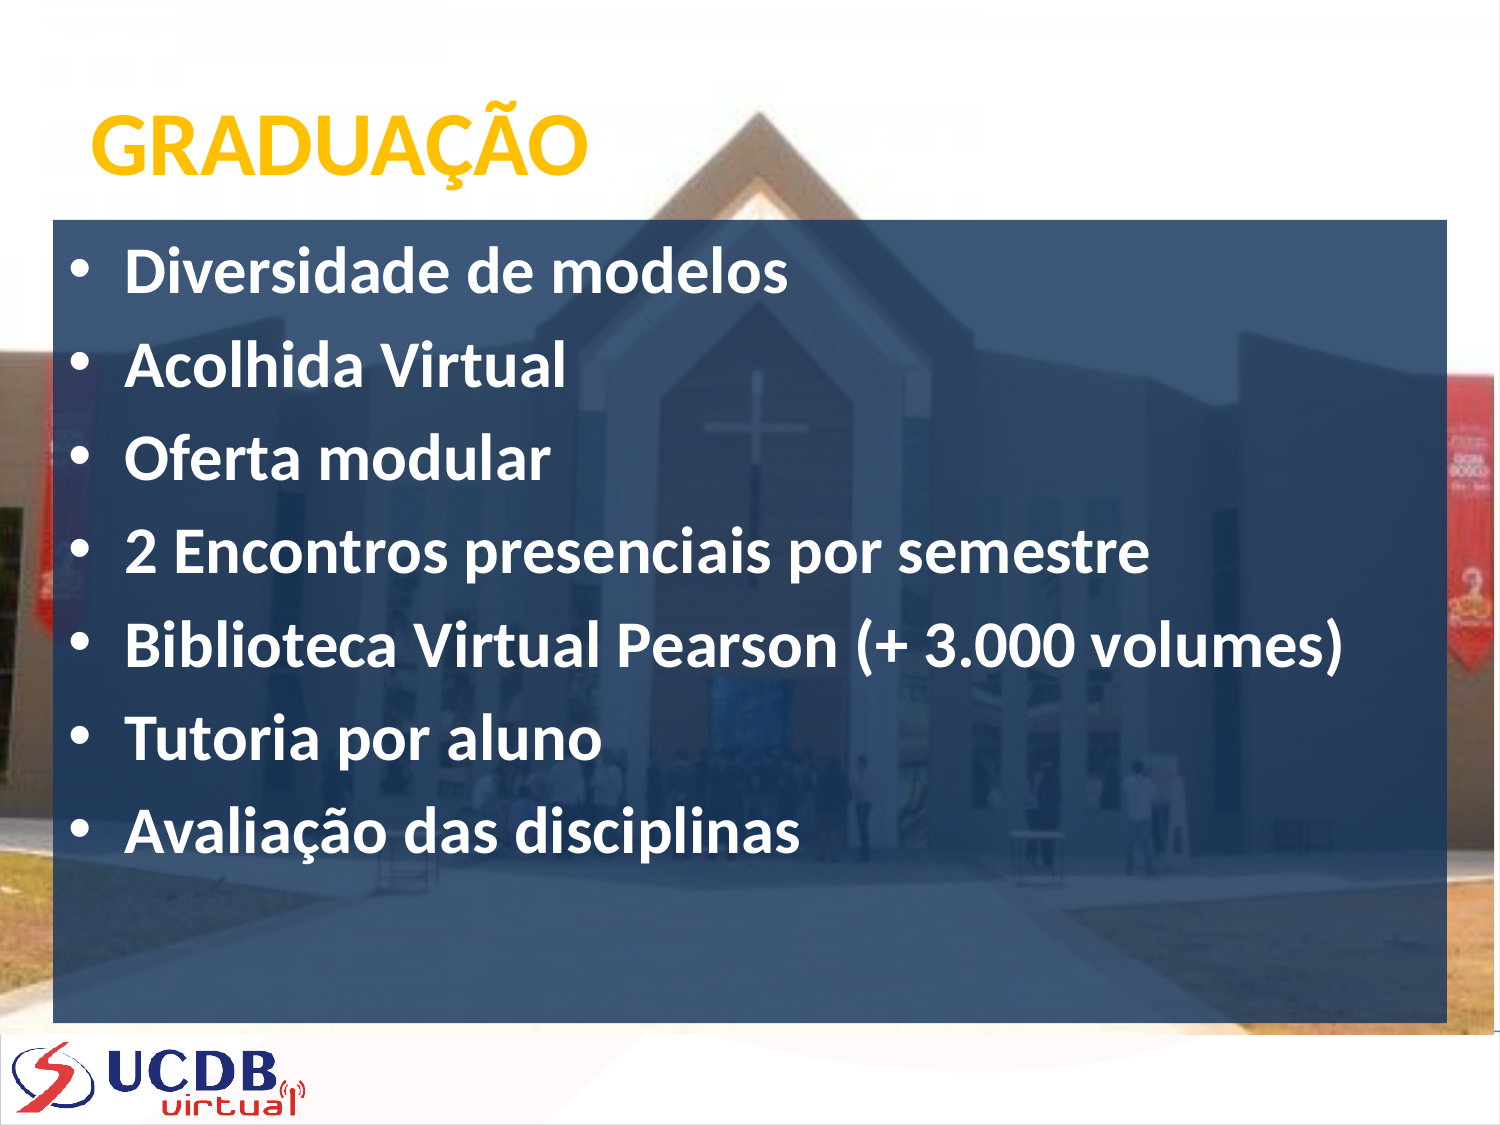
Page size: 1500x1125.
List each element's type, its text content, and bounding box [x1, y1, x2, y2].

title GRADUAÇÃO [75, 45, 1425, 219]
text_box Diversidade de modelos Acolhida Virtual Oferta modular 2 Encontros presenciais por semestre Biblioteca Virtual Pearson (+ 3.000 volumes) Tutoria por aluno Avaliação das disciplinas [53, 219, 1447, 1024]
picture [0, 0, 1500, 1125]
